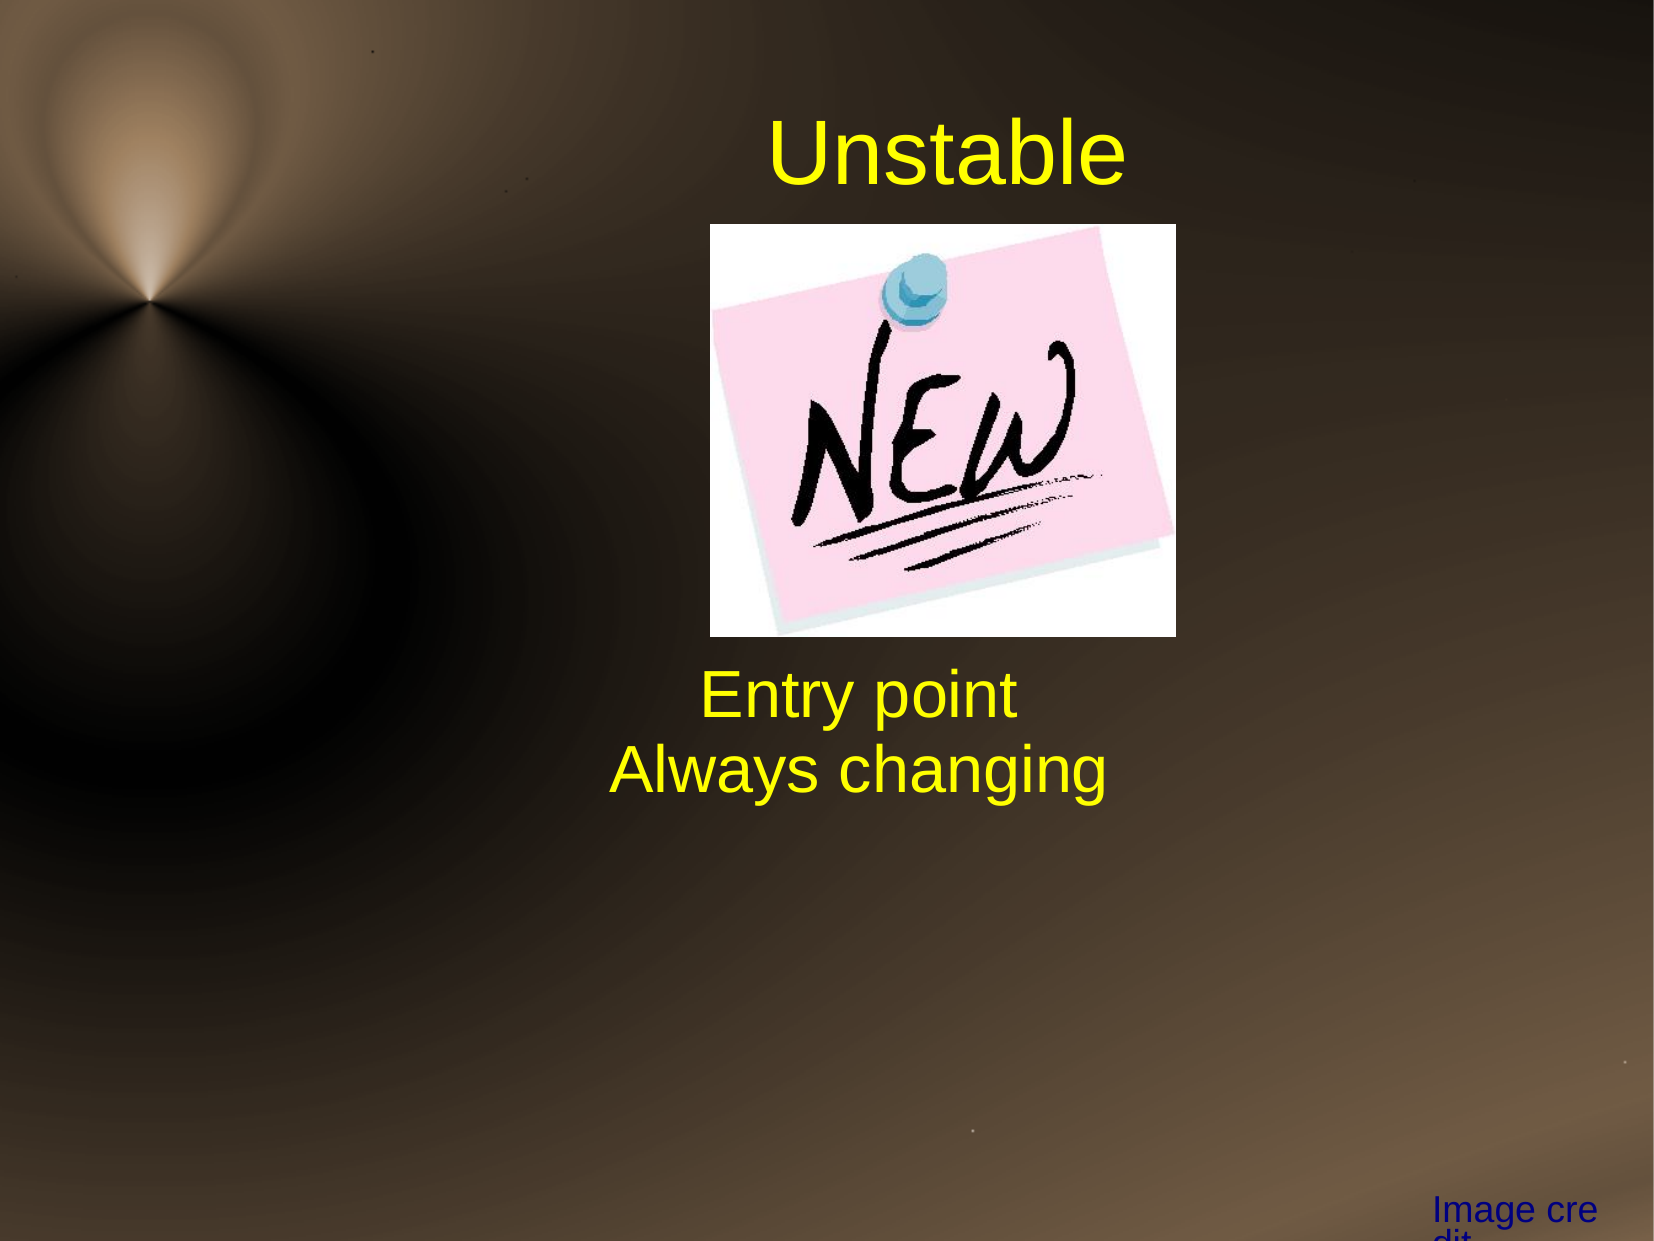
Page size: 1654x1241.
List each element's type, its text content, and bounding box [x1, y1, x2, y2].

text_box Image credit [1417, 1181, 1625, 1238]
title Unstable [324, 56, 1571, 250]
picture [0, 0, 1654, 1241]
subtitle Entry point Always changing [147, 361, 1571, 1102]
